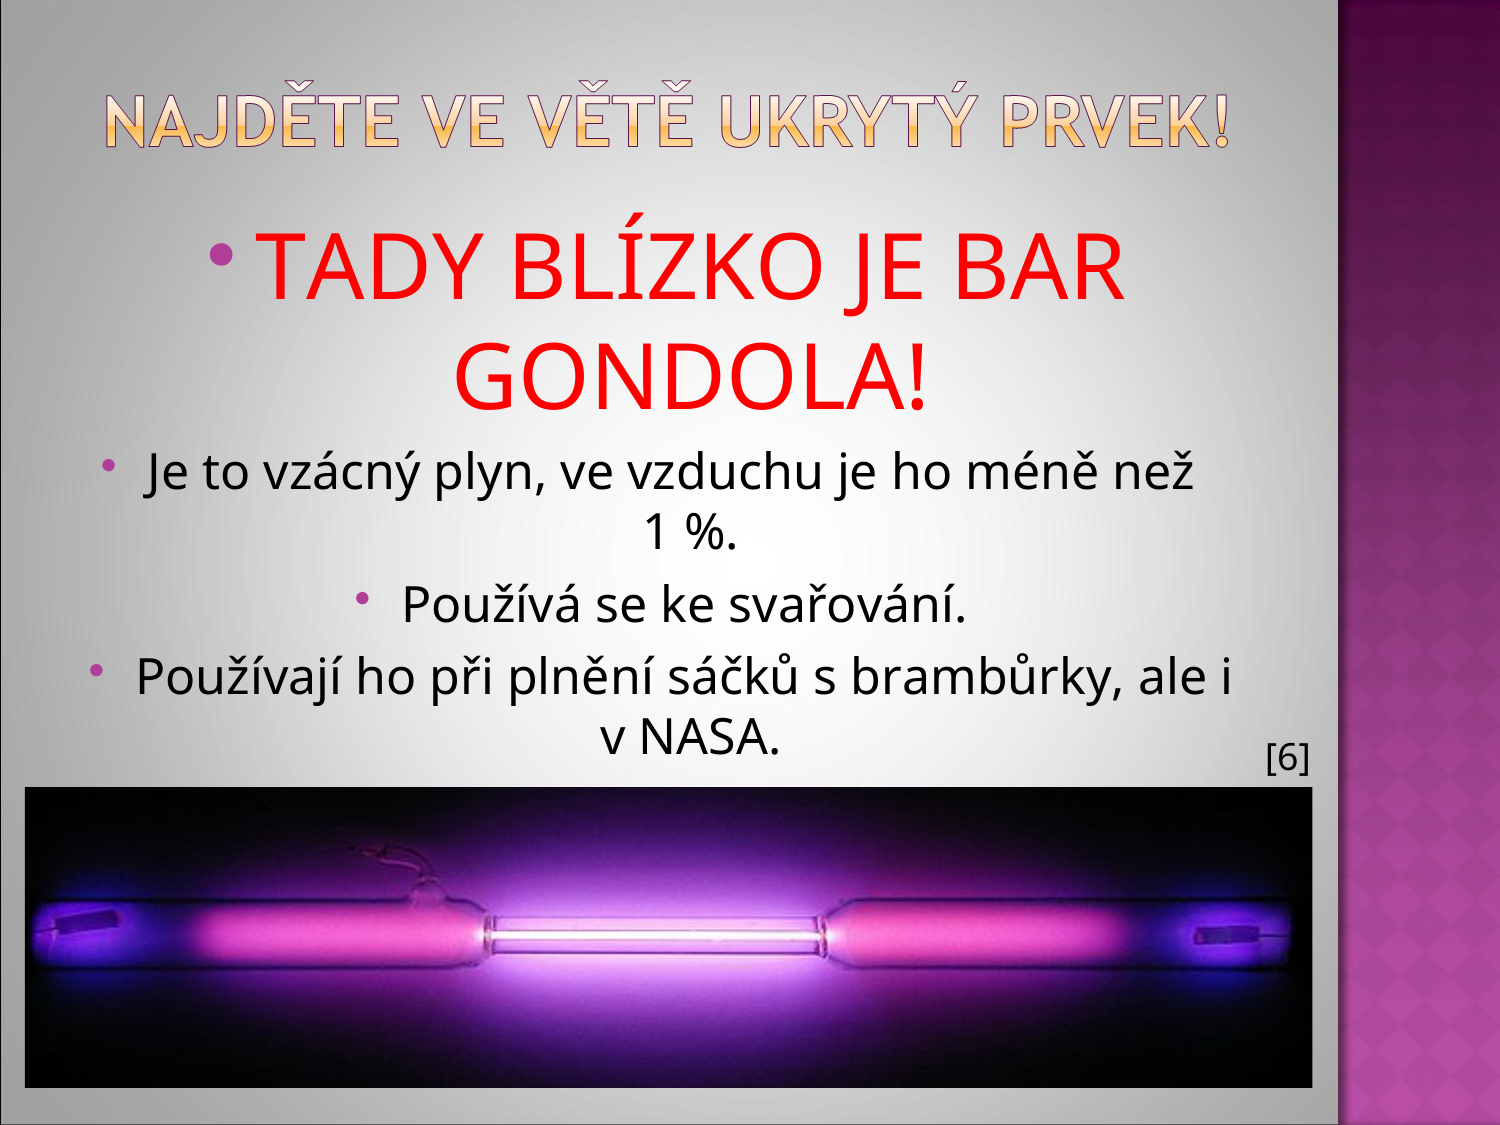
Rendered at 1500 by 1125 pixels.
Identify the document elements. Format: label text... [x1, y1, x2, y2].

text_box [6] [1249, 724, 1329, 786]
list TADY BLÍZKO JE BAR GONDOLA! Je to vzácný plyn, ve vzduchu je ho méně než 1 %. Používá se ke svařování. Používají ho při plnění sáčků s brambůrky, ale i v NASA. [75, 199, 1263, 787]
text_box [59, 52, 1279, 165]
picture [0, 0, 1500, 1125]
